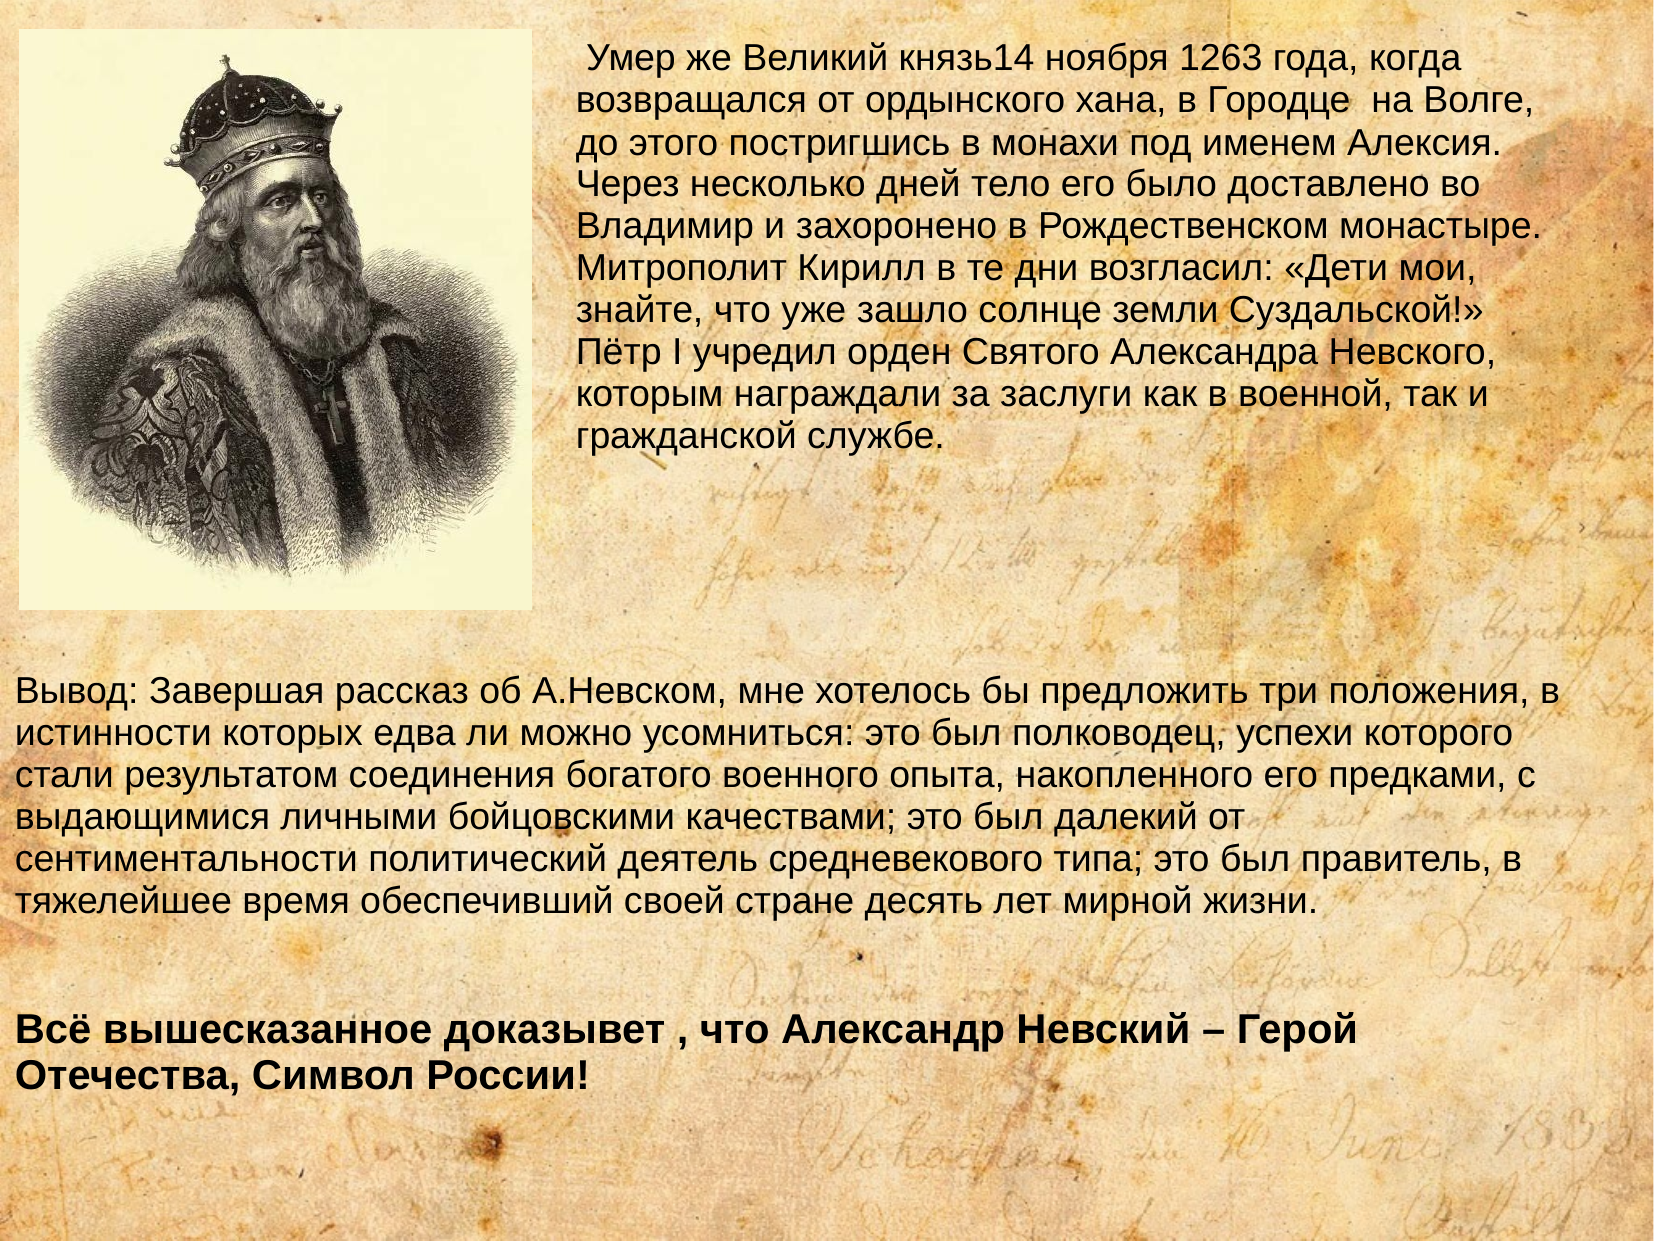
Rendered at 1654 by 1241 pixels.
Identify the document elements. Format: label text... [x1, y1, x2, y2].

text_box Вывод: Завершая рассказ об А.Невском, мне хотелось бы предложить три положения, в истинности которых едва ли можно усомниться: это был полководец, успехи которого стали результатом соединения богатого военного опыта, накопленного его предками, с выдающимися личными бойцовскими качествами; это был далекий от сентиментальности политический деятель средневекового типа; это был правитель, в тяжелейшее время обеспечивший своей стране десять лет мирной жизни. Всё вышесказанное доказывет , что Александр Невский – Герой Отечества, Символ России! [0, 620, 1595, 1182]
text_box Умер же Великий князь14 ноября 1263 года, когда возвращался от ордынского хана, в Городце на Волге, до этого постригшись в монахи под именем Алексия. Через несколько дней тело его было доставлено во Владимир и захоронено в Рождественском монастыре. Митрополит Кирилл в те дни возгласил: «Дети мои, знайте, что уже зашло солнце земли Суздальской!» Пётр I учредил орден Святого Александра Невского, которым награждали за заслуги как в военной, так и гражданской службе. [561, 29, 1565, 620]
picture [0, 0, 1654, 1241]
